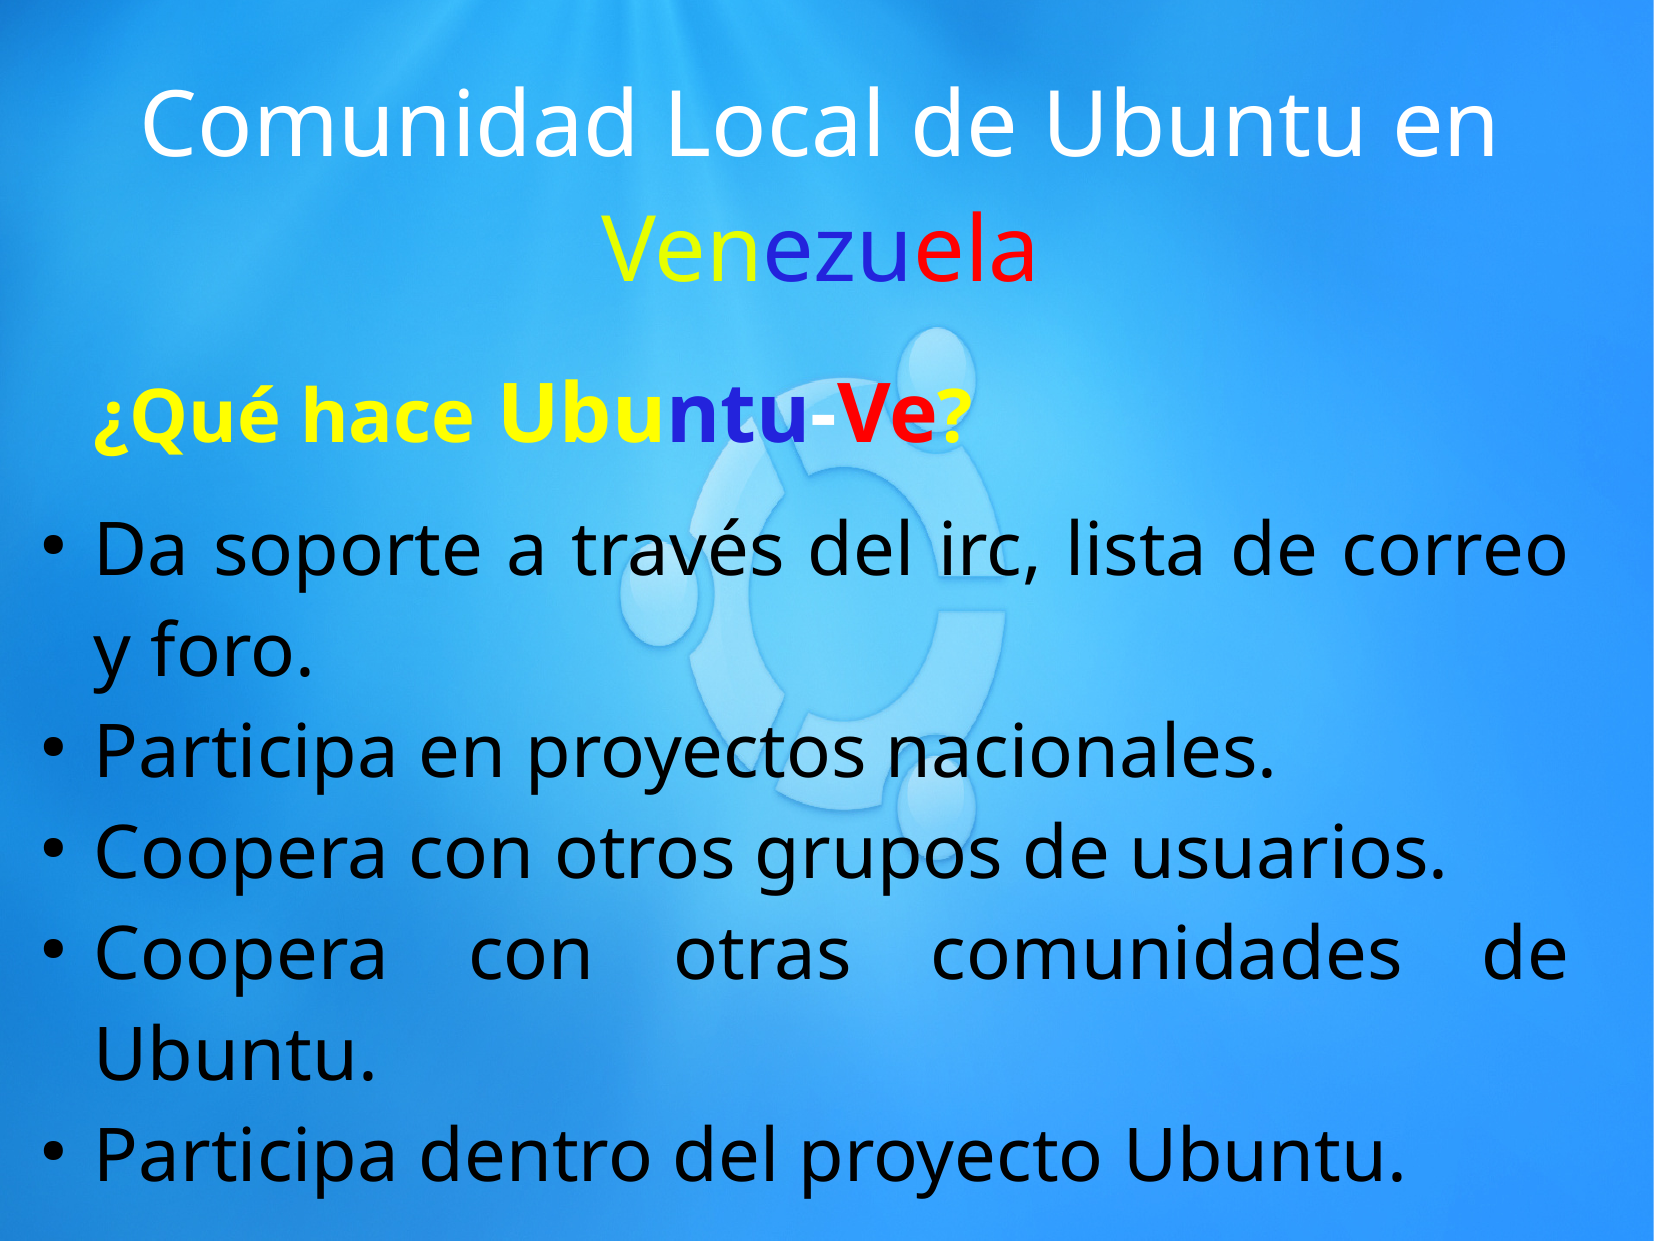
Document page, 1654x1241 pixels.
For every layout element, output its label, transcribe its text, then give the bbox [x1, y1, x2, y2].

list ¿Qué hace Ubuntu-Ve? Da soporte a través del irc, lista de correo y foro. Participa en proyectos nacionales. Coopera con otros grupos de usuarios. Coopera con otras comunidades de Ubuntu. Participa dentro del proyecto Ubuntu. [23, 354, 1571, 1210]
title Comunidad Local de Ubuntu en Venezuela [11, 11, 1630, 355]
picture [0, 0, 1654, 1241]
